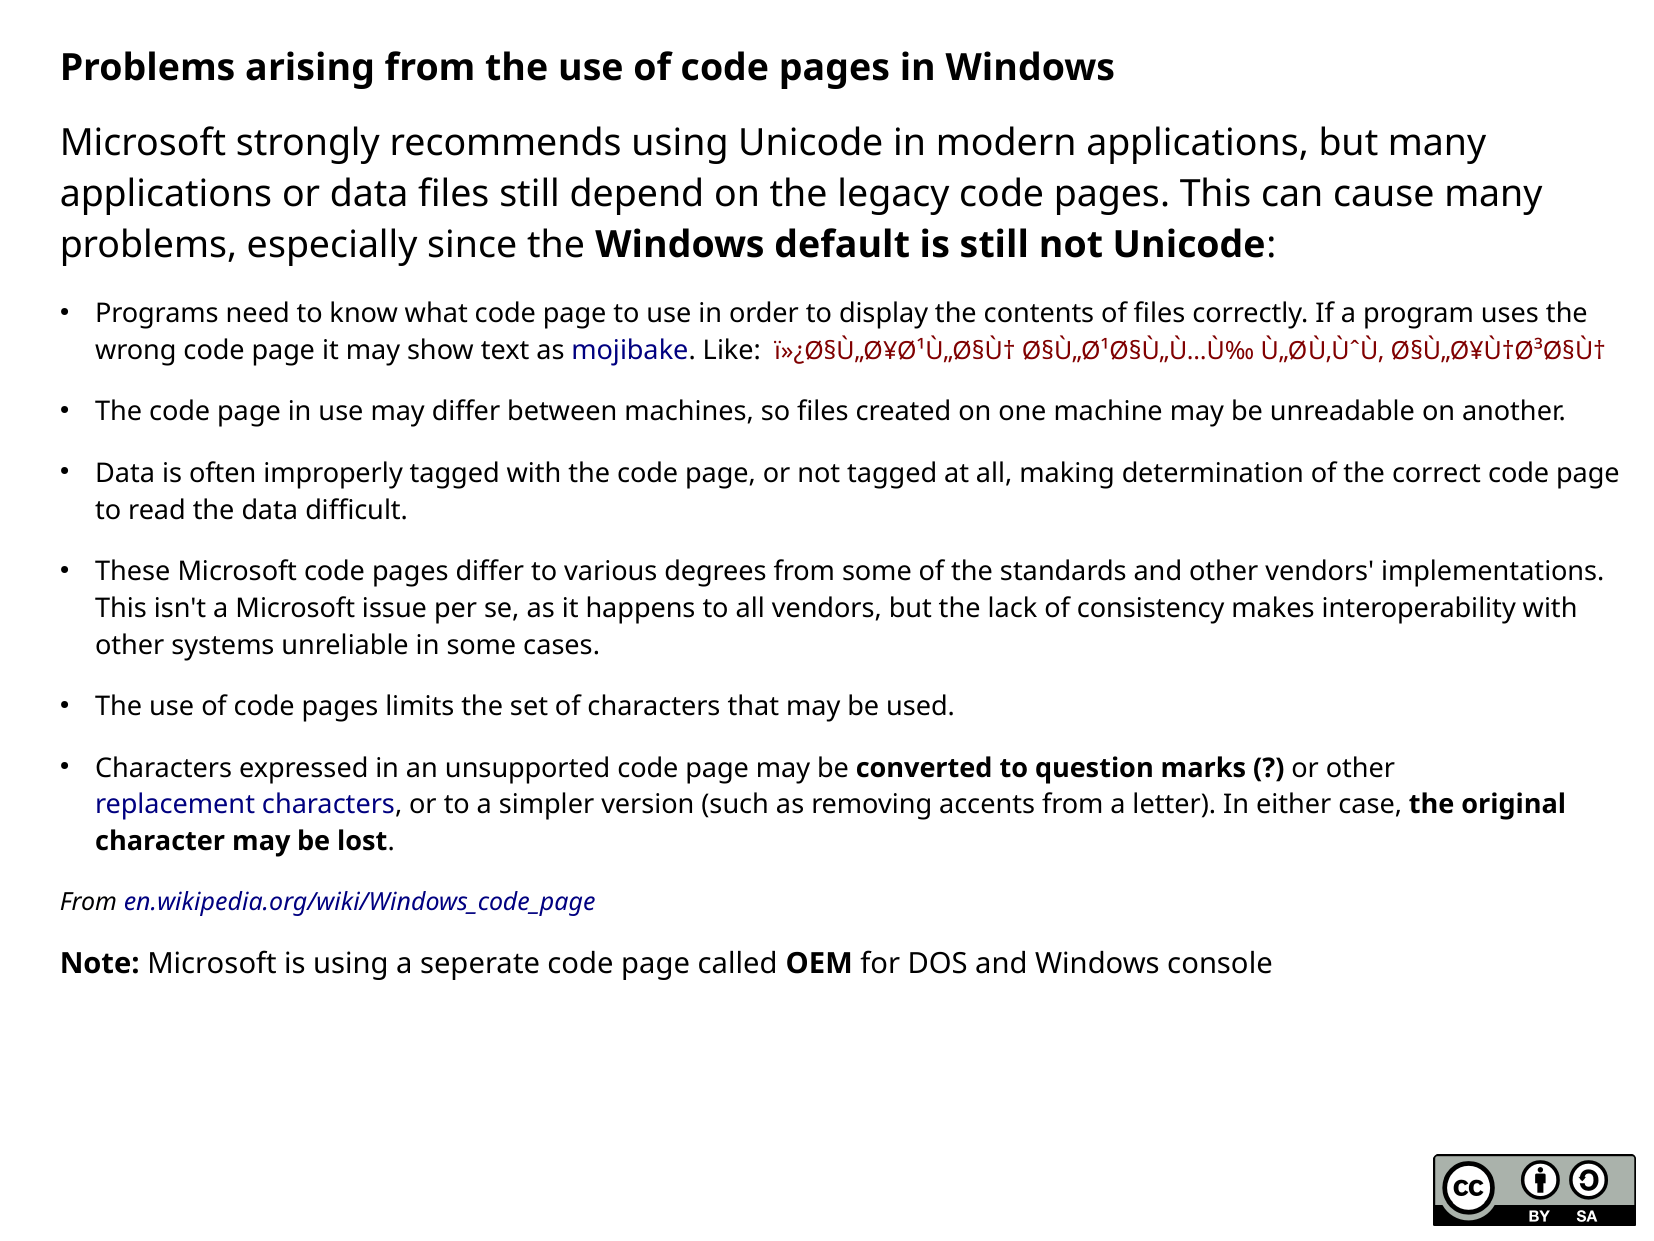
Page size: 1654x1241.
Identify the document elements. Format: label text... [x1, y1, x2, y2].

picture [1433, 1154, 1636, 1226]
text_box Problems arising from the use of code pages in Windows Microsoft strongly recommends using Unicode in modern applications, but many applications or data files still depend on the legacy code pages. This can cause many problems, especially since the Windows default is still not Unicode: Programs need to know what code page to use in order to display the contents of files correctly. If a program uses the wrong code page it may show text as mojibake. Like: ï»¿Ø§Ù„Ø¥Ø¹Ù„Ø§Ù† Ø§Ù„Ø¹Ø§Ù„Ù…Ù‰ Ù„Ø­Ù‚ÙˆÙ‚ Ø§Ù„Ø¥Ù†Ø³Ø§Ù† The code page in use may differ between machines, so files created on one machine may be unreadable on another. Data is often improperly tagged with the code page, or not tagged at all, making determination of the correct code page to read the data difficult. These Microsoft code pages differ to various degrees from some of the standards and other vendors' implementations. This isn't a Microsoft issue per se, as it happens to all vendors, but the lack of consistency makes interoperability with other systems unreliable in some cases. The use of code pages limits the set of characters that may be used. Characters expressed in an unsupported code page may be converted to question marks (?) or other replacement characters, or to a simpler version (such as removing accents from a letter). In either case, the original character may be lost. From en.wikipedia.org/wiki/Windows_code_page Note: Microsoft is using a seperate code page called OEM for DOS and Windows console [45, 32, 1654, 1122]
